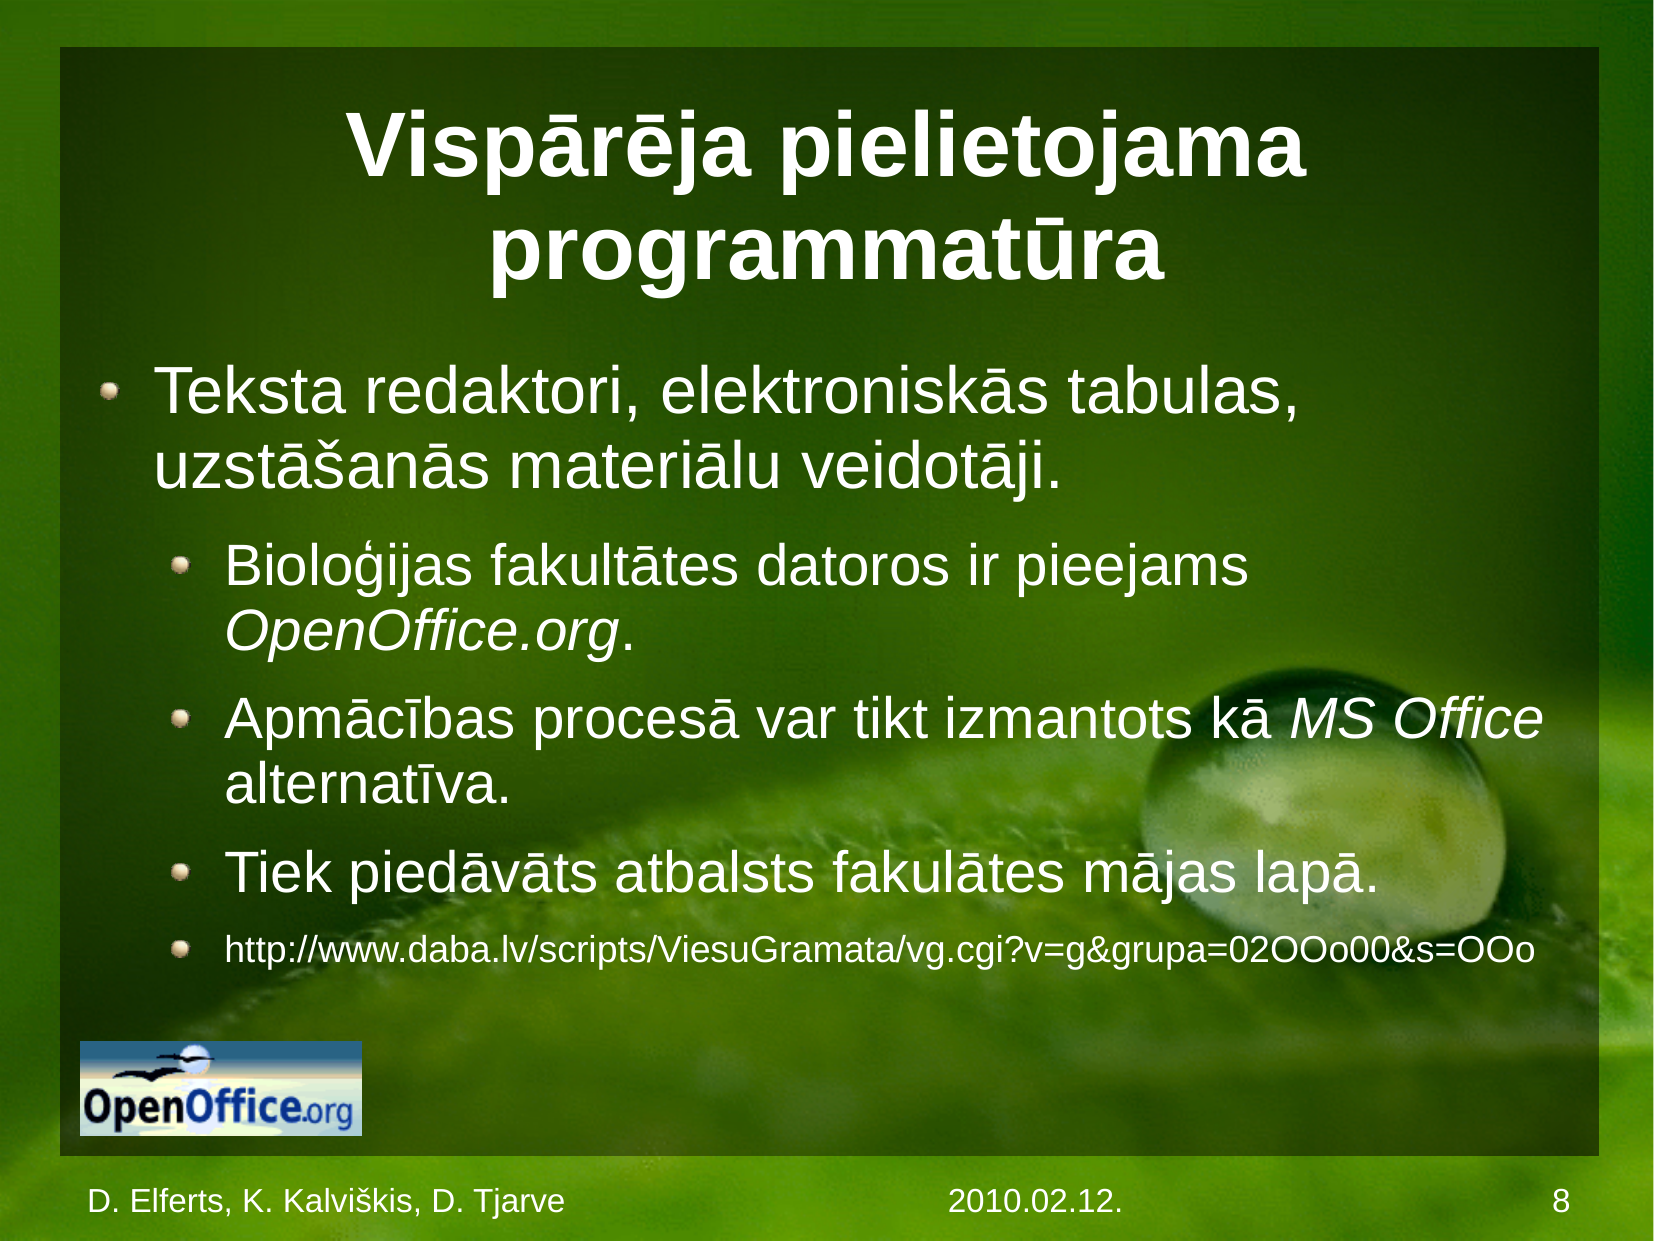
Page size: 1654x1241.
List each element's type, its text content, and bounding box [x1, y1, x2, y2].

title Vispārēja pielietojama programmatūra [82, 73, 1571, 320]
picture [0, 0, 1654, 1241]
list Teksta redaktori, elektroniskās tabulas, uzstāšanās materiālu veidotāji. Bioloģijas fakultātes datoros ir pieejams OpenOffice.org. Apmācības procesā var tikt izmantots kā MS Office alternatīva. Tiek piedāvāts atbalsts fakulātes mājas lapā. http://www.daba.lv/scripts/ViesuGramata/vg.cgi?v=g&grupa=02OOo00&s=OOo [82, 353, 1571, 1094]
